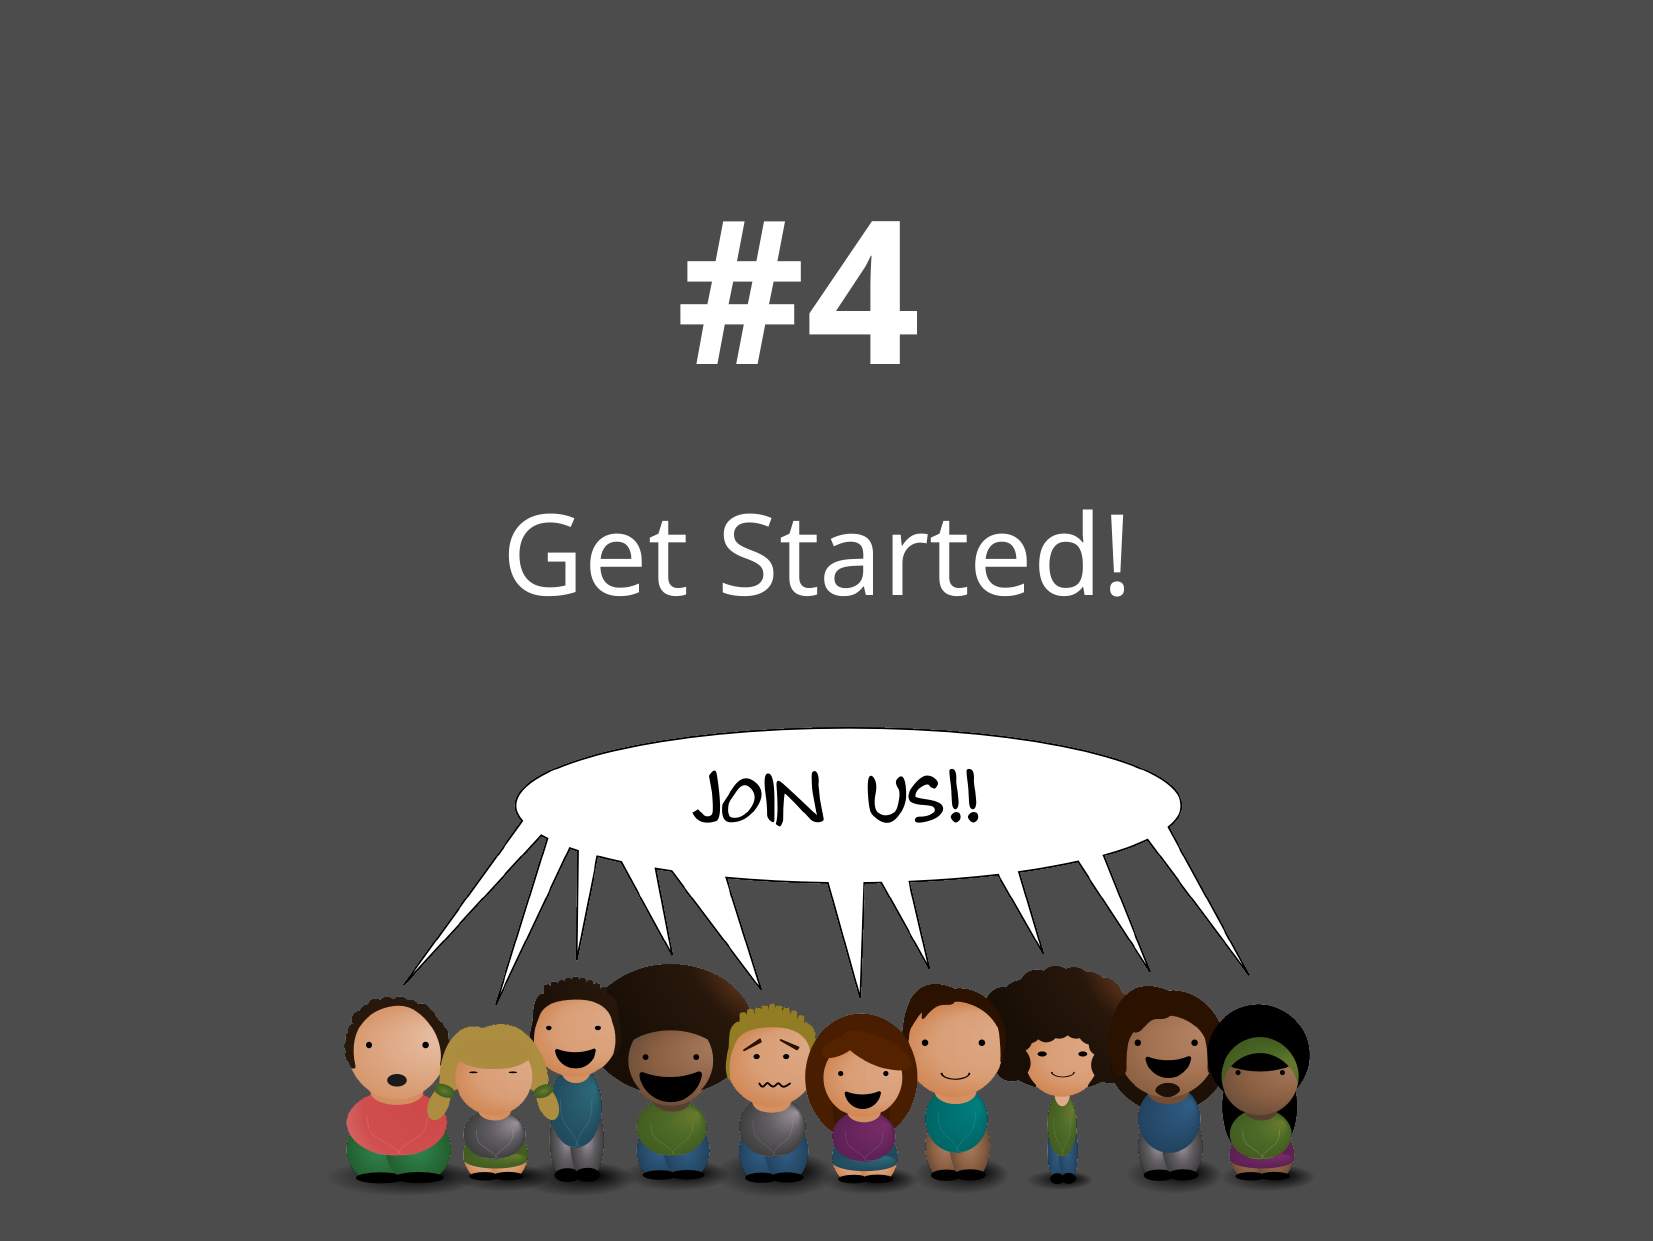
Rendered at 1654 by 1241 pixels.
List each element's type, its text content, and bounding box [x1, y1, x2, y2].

picture [325, 727, 1315, 1197]
title #4 Get Started! [112, 148, 1524, 681]
